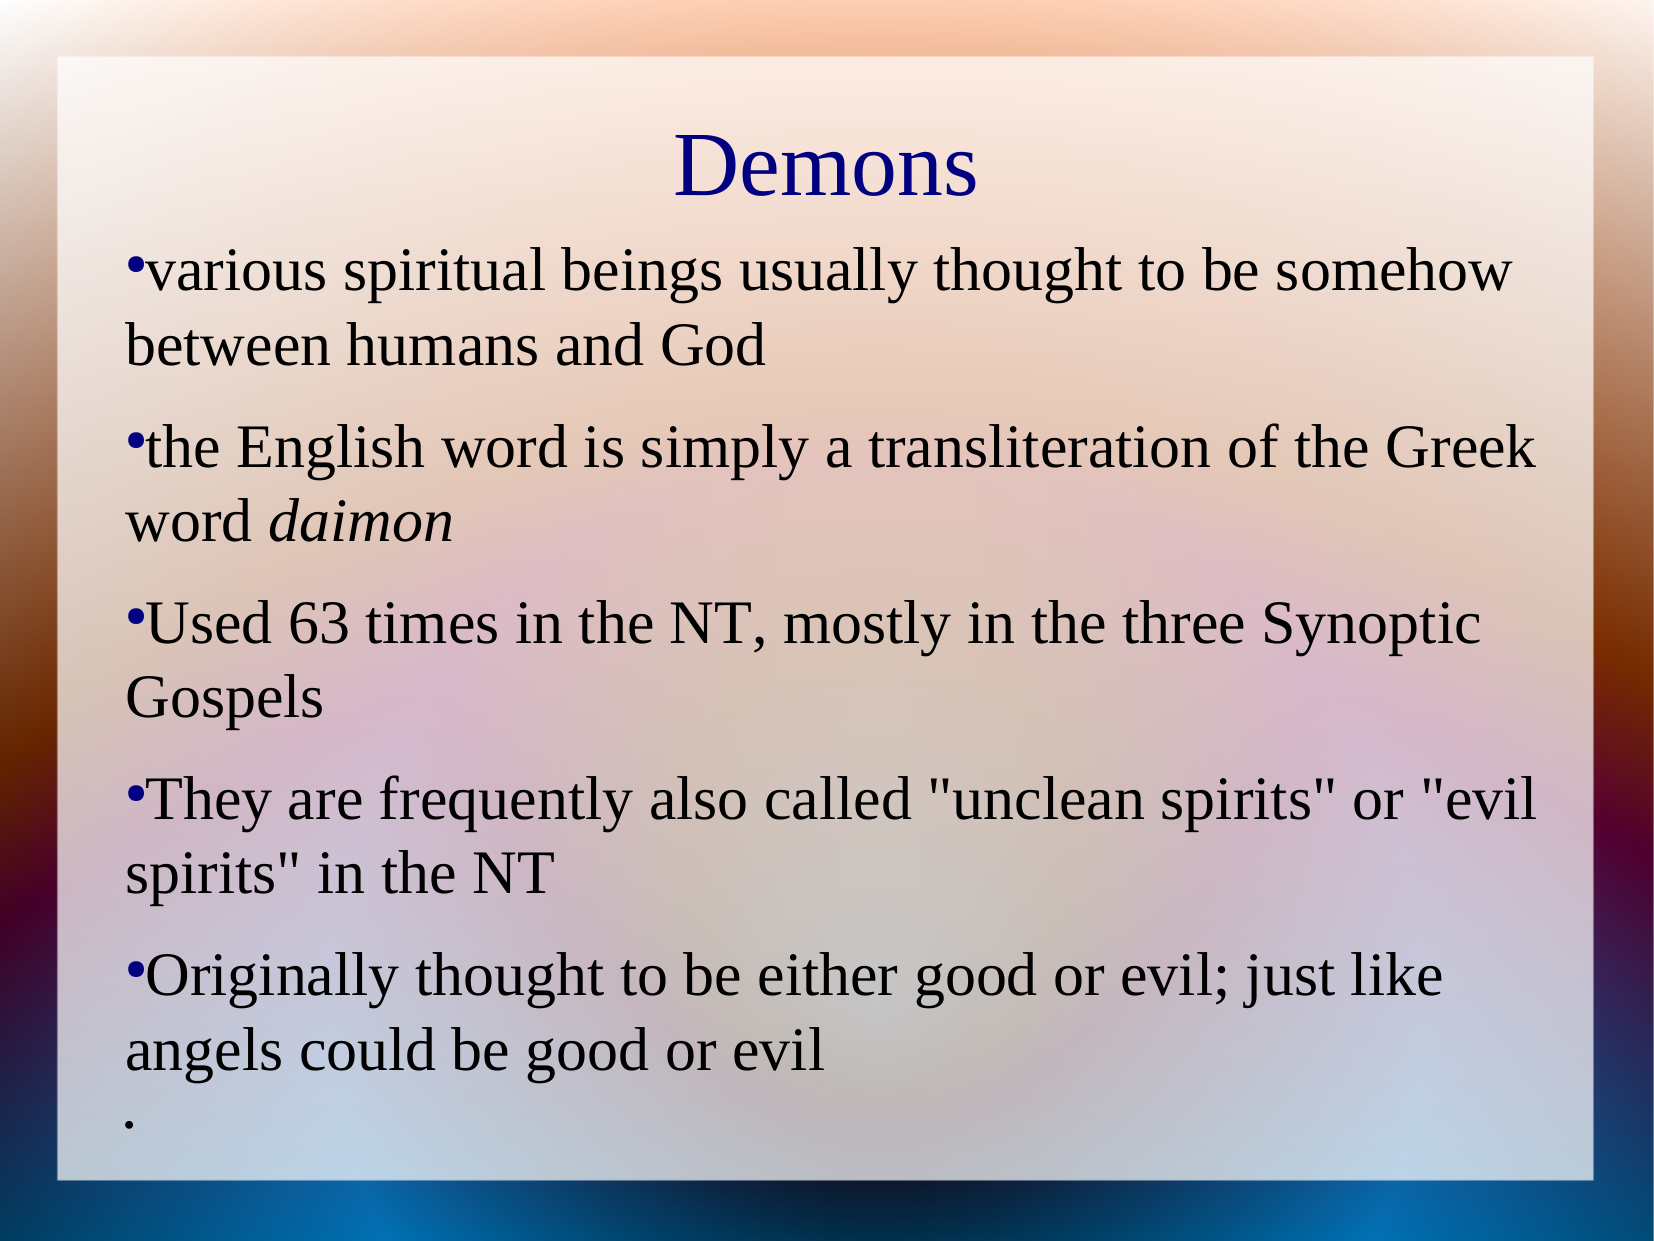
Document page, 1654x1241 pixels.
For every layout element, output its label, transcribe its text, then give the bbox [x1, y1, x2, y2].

title Demons [82, 55, 1571, 263]
list various spiritual beings usually thought to be somehow between humans and God the English word is simply a transliteration of the Greek word daimon Used 63 times in the NT, mostly in the three Synoptic Gospels They are frequently also called "unclean spirits" or "evil spirits" in the NT Originally thought to be either good or evil; just like angels could be good or evil · [125, 228, 1614, 1148]
